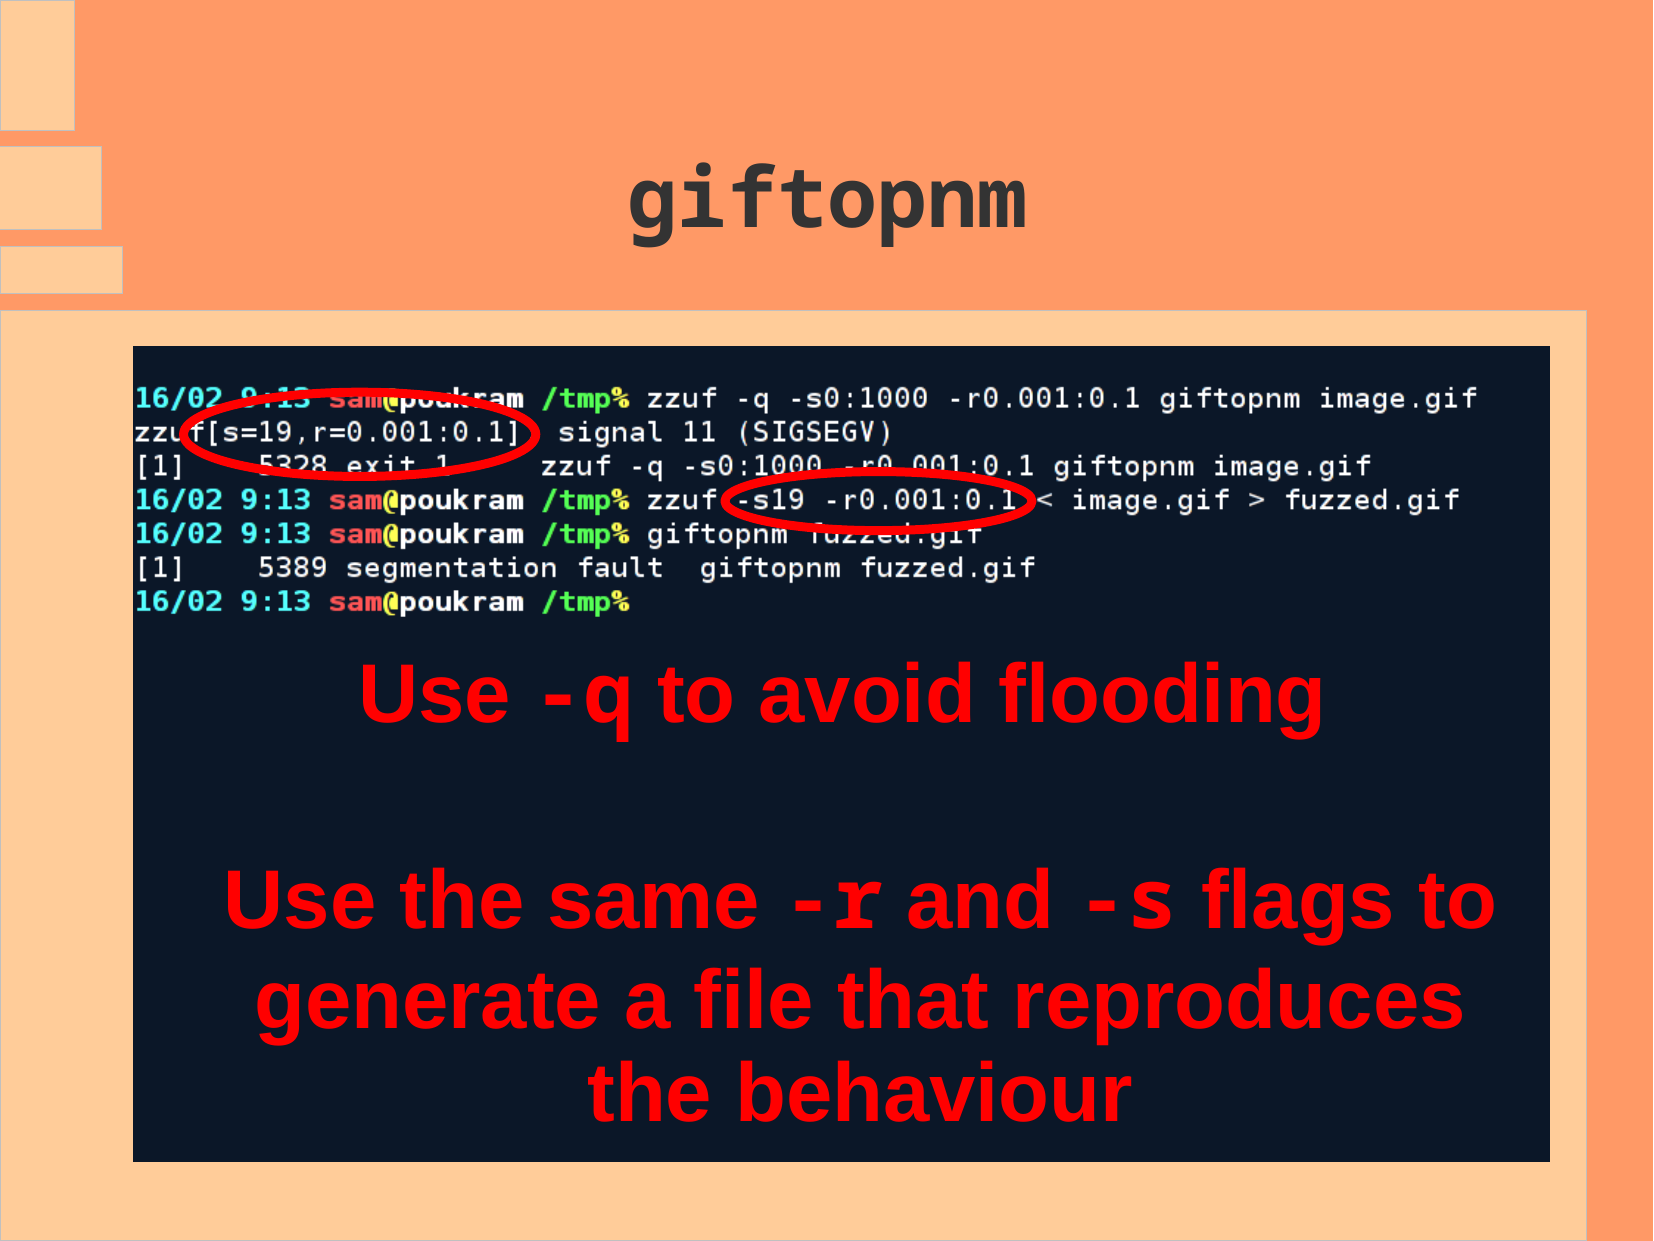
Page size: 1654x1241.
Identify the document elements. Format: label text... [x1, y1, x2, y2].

title Use -q to avoid flooding Use the same -r and -s flags to generate a file that reproduces the behaviour [152, 643, 1534, 1129]
picture [133, 346, 1550, 1162]
title giftopnm [121, 91, 1534, 299]
